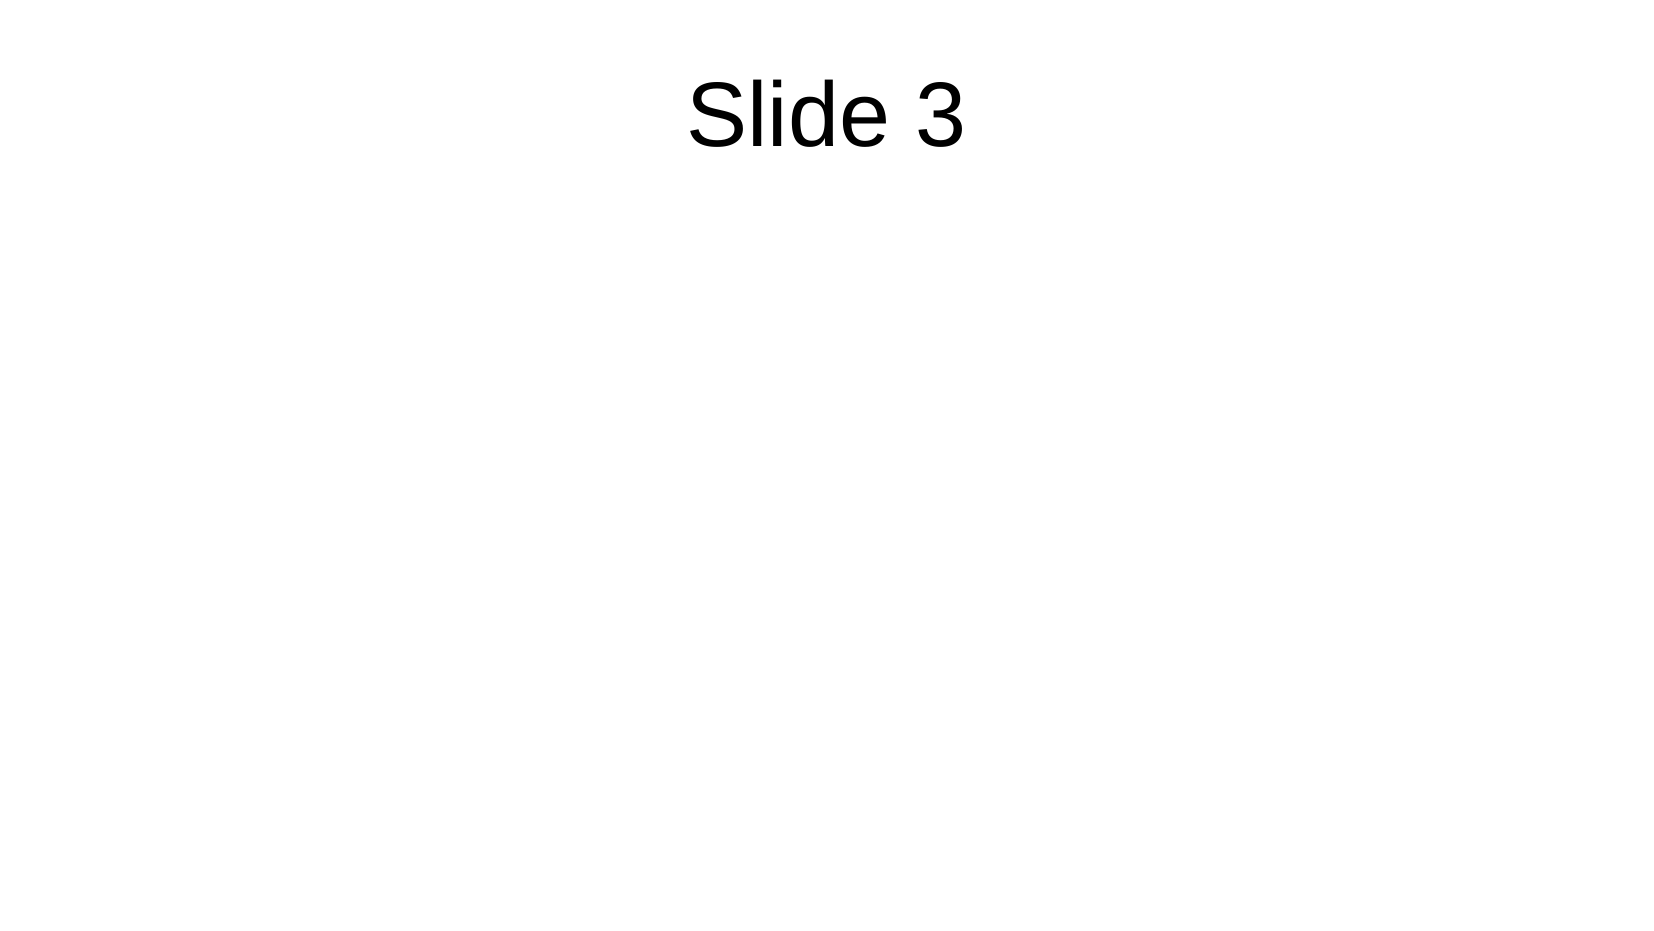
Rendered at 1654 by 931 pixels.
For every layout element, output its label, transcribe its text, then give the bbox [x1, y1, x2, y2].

title Slide 3 [82, 37, 1571, 193]
